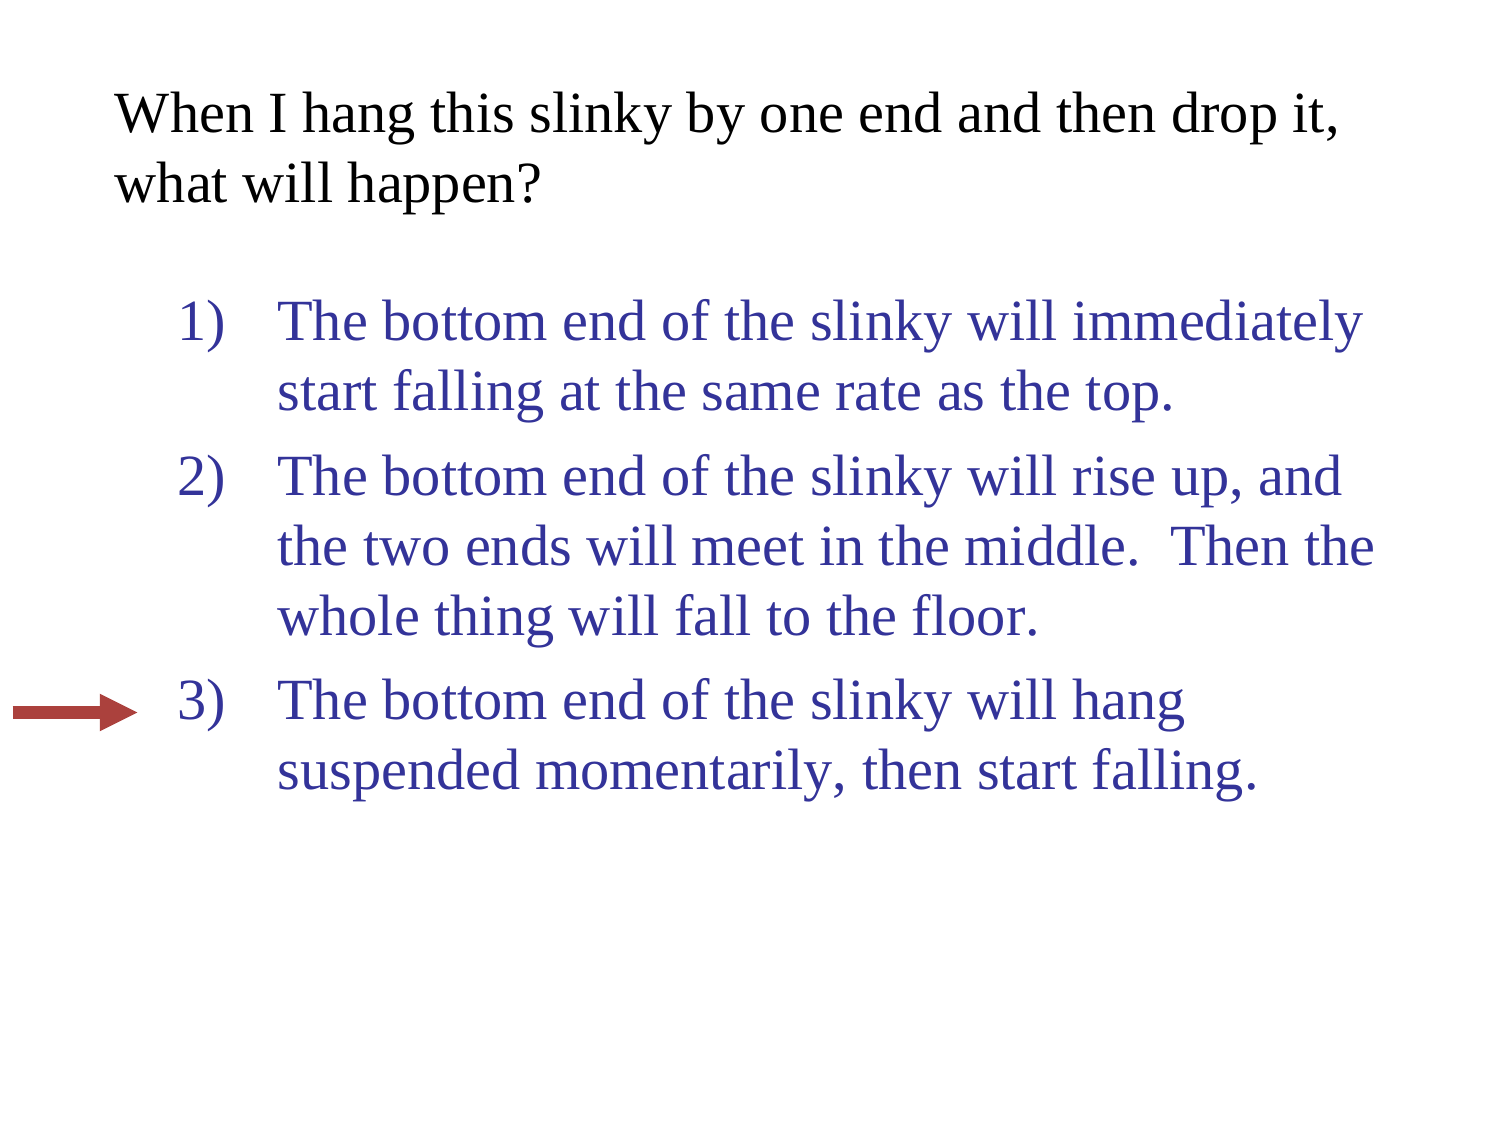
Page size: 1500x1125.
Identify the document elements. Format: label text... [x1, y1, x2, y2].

title When I hang this slinky by one end and then drop it, what will happen? [99, 49, 1375, 238]
list The bottom end of the slinky will immediately start falling at the same rate as the top. The bottom end of the slinky will rise up, and the two ends will meet in the middle. Then the whole thing will fall to the floor. The bottom end of the slinky will hang suspended momentarily, then start falling. [162, 275, 1438, 1001]
